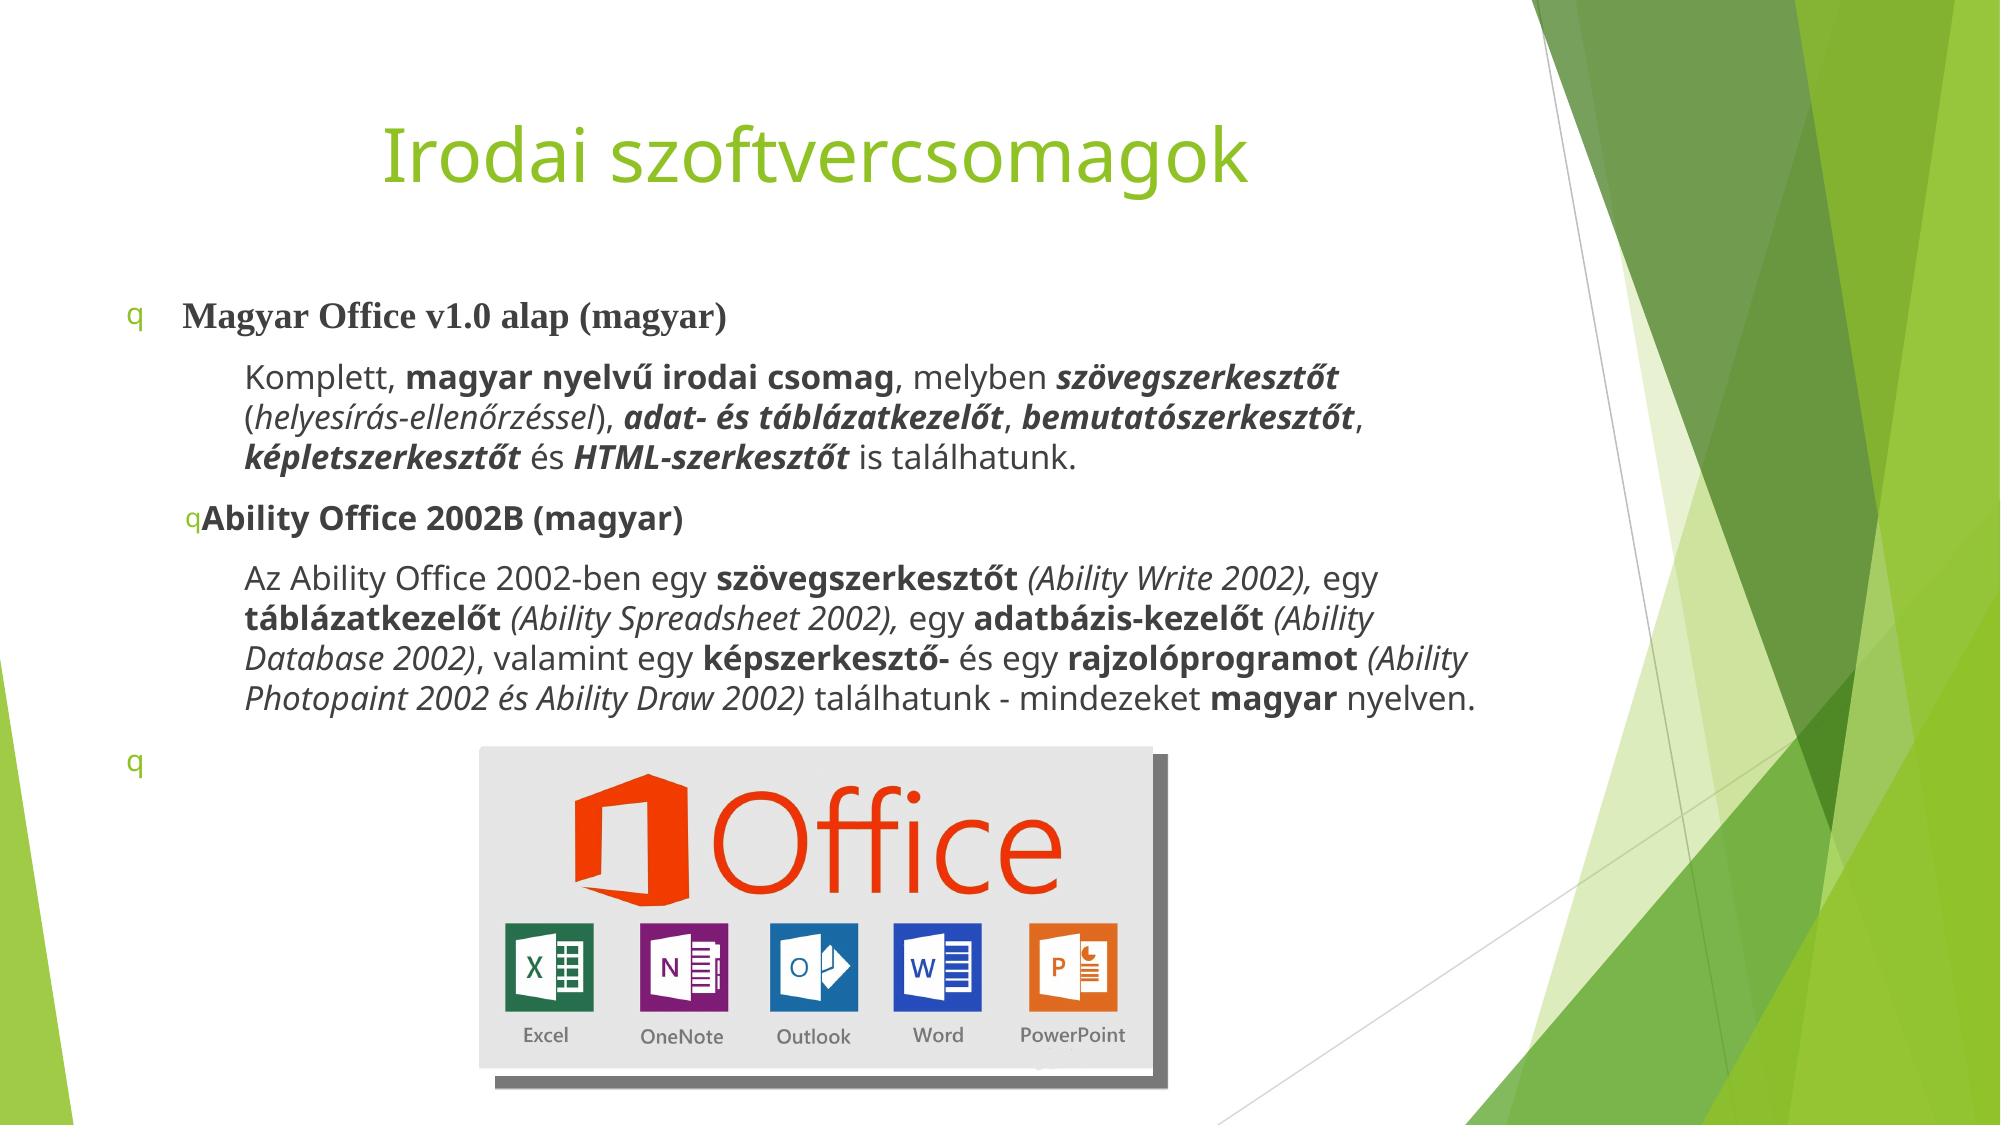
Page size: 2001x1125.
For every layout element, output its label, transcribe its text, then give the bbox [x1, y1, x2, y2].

picture [479, 738, 1153, 1076]
list Magyar Office v1.0 alap (magyar) Komplett, magyar nyelvű irodai csomag, melyben szövegszerkesztőt (helyesírás-ellenőrzéssel), adat- és táblázatkezelőt, bemutatószerkesztőt, képletszerkesztőt és HTML-szerkesztőt is találhatunk. Ability Office 2002B (magyar) Az Ability Office 2002-ben egy szövegszerkesztőt (Ability Write 2002), egy táblázatkezelőt (Ability Spreadsheet 2002), egy adatbázis-kezelőt (Ability Database 2002), valamint egy képszerkesztő- és egy rajzolóprogramot (Ability Photopaint 2002 és Ability Draw 2002) találhatunk - mindezeket magyar nyelven. [111, 283, 1522, 1091]
title Irodai szoftvercsomagok [111, 99, 1522, 214]
